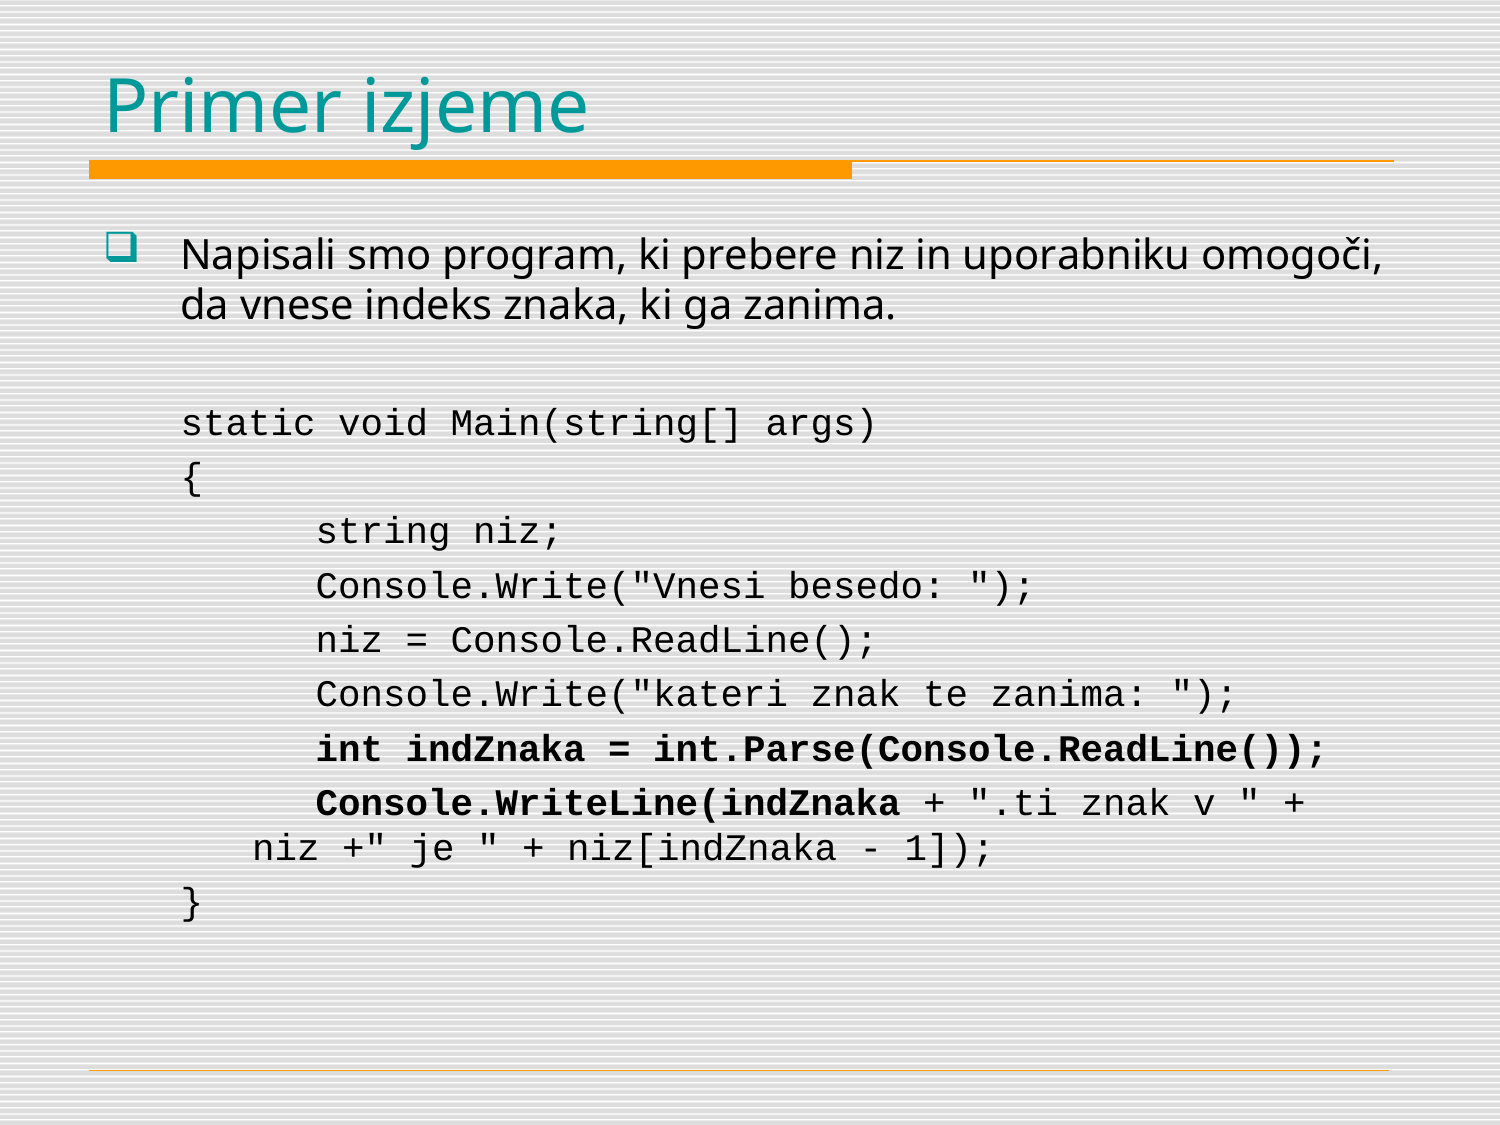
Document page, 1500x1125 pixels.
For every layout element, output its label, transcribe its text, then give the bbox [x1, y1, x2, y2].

list Napisali smo program, ki prebere niz in uporabniku omogoči, da vnese indeks znaka, ki ga zanima. static void Main(string[] args) { string niz; Console.Write("Vnesi besedo: "); niz = Console.ReadLine(); Console.Write("kateri znak te zanima: "); int indZnaka = int.Parse(Console.ReadLine()); Console.WriteLine(indZnaka + ".ti znak v " + niz +" je " + niz[indZnaka - 1]); } [88, 220, 1401, 1059]
picture [0, 0, 1500, 1125]
title Primer izjeme [88, 42, 1401, 155]
